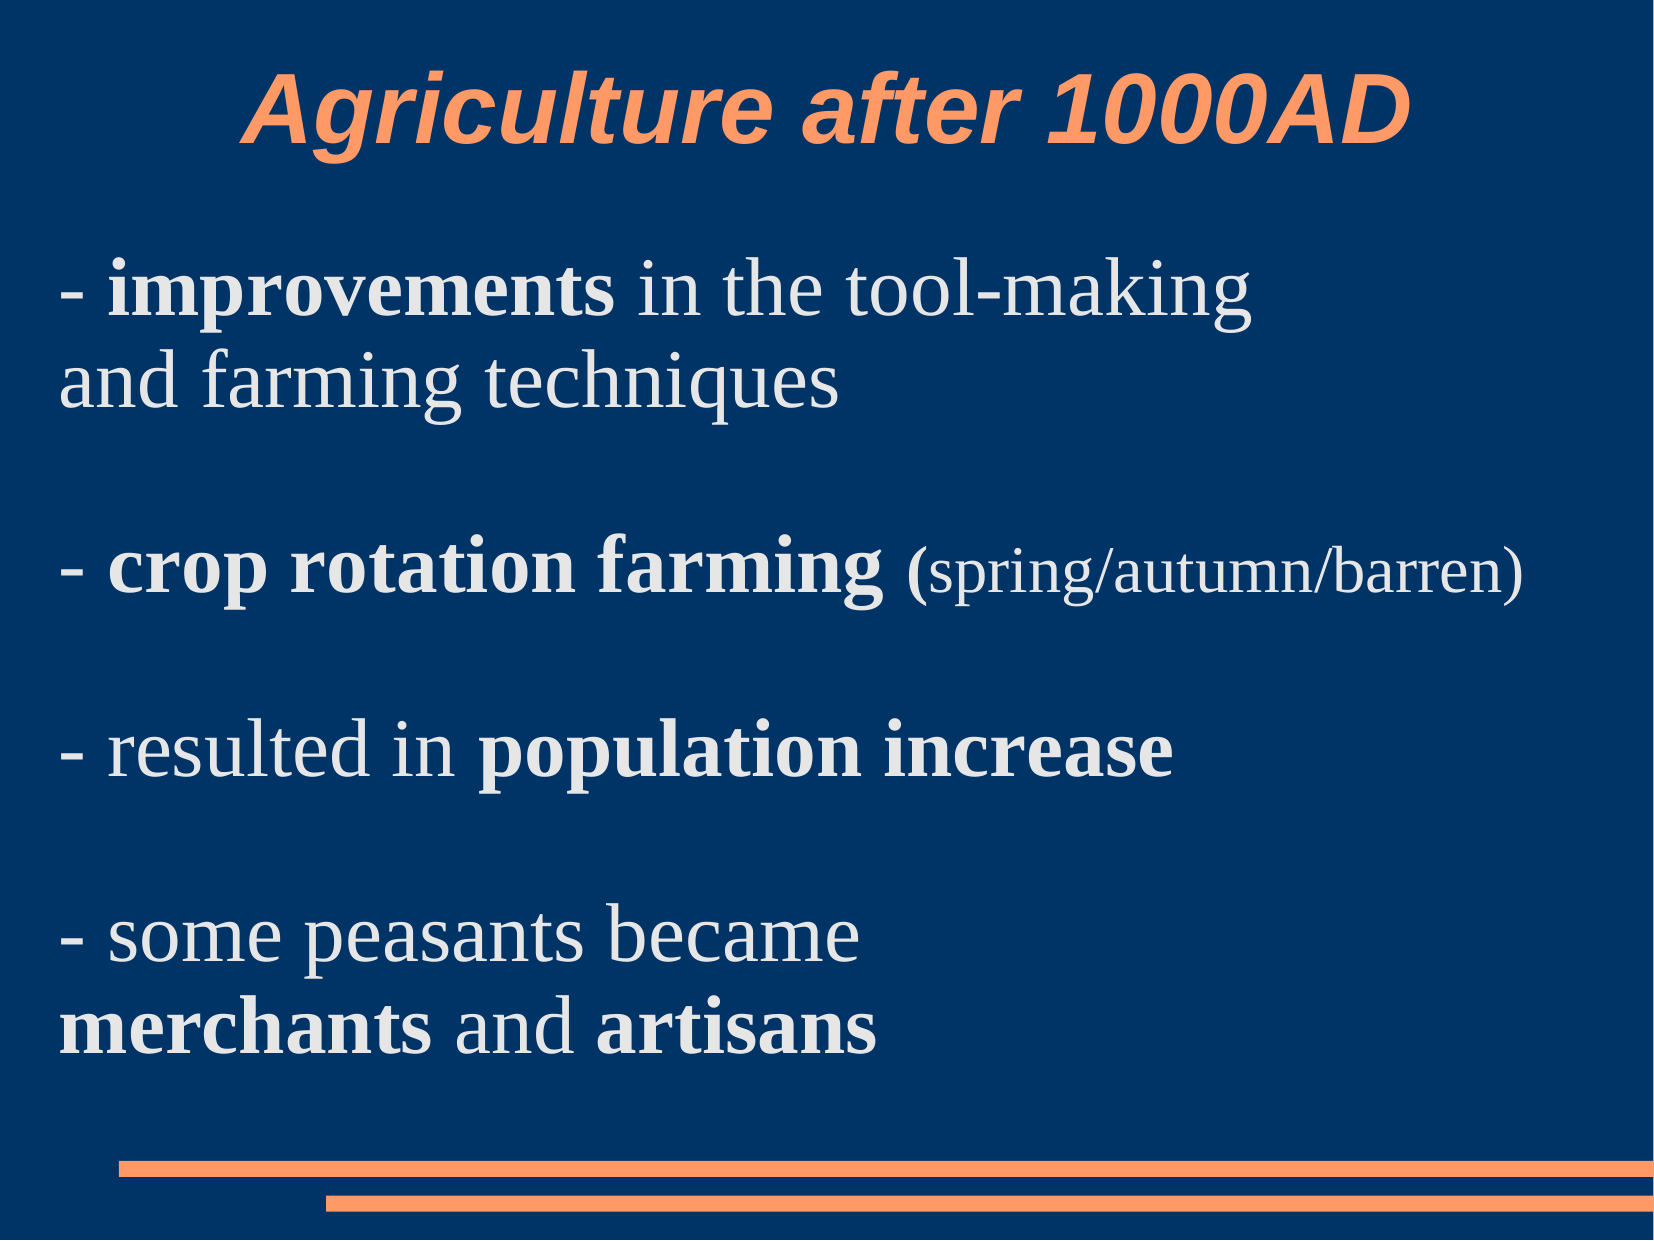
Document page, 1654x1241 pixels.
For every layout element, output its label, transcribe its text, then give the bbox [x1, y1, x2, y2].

list - improvements in the tool-making and farming techniques - crop rotation farming (spring/autumn/barren) - resulted in population increase - some peasants became merchants and artisans [59, 241, 1619, 1134]
title Agriculture after 1000AD [121, 5, 1534, 213]
